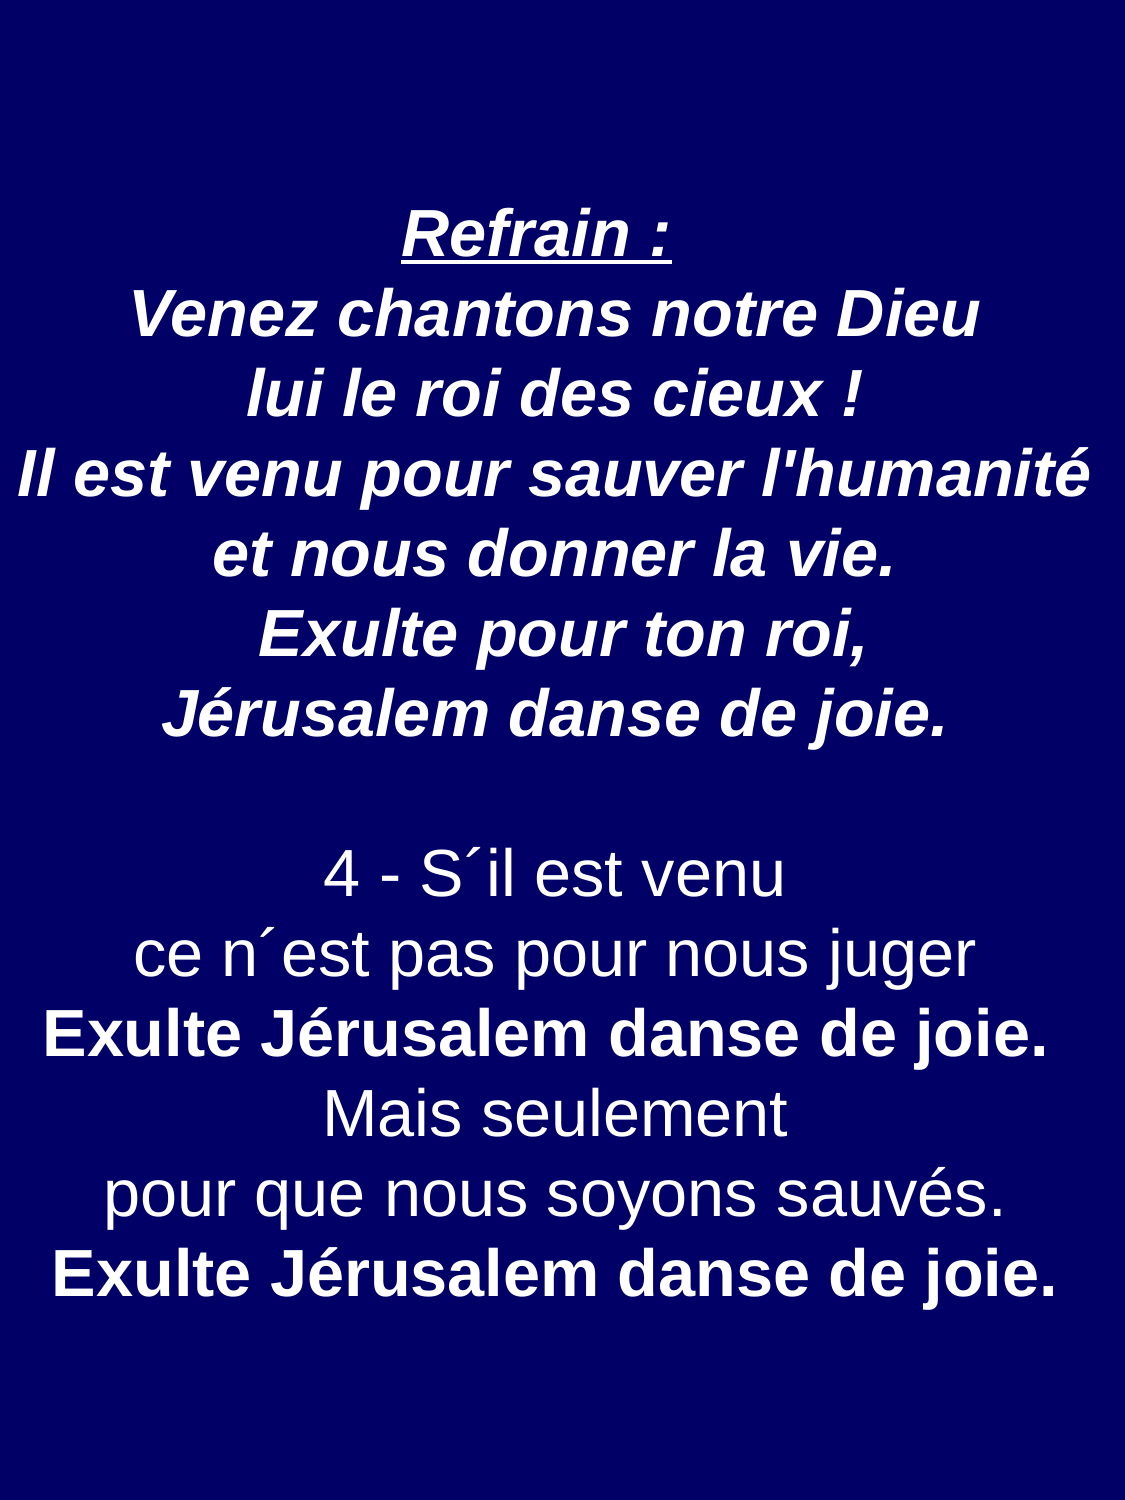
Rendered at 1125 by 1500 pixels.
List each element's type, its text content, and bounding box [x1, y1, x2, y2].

text_box Refrain : Venez chantons notre Dieu lui le roi des cieux ! Il est venu pour sauver l'humanité et nous donner la vie. Exulte pour ton roi, Jérusalem danse de joie. 4 - S´il est venu ce n´est pas pour nous juger Exulte Jérusalem danse de joie. Mais seulement pour que nous soyons sauvés. Exulte Jérusalem danse de joie. [0, 182, 1125, 1317]
